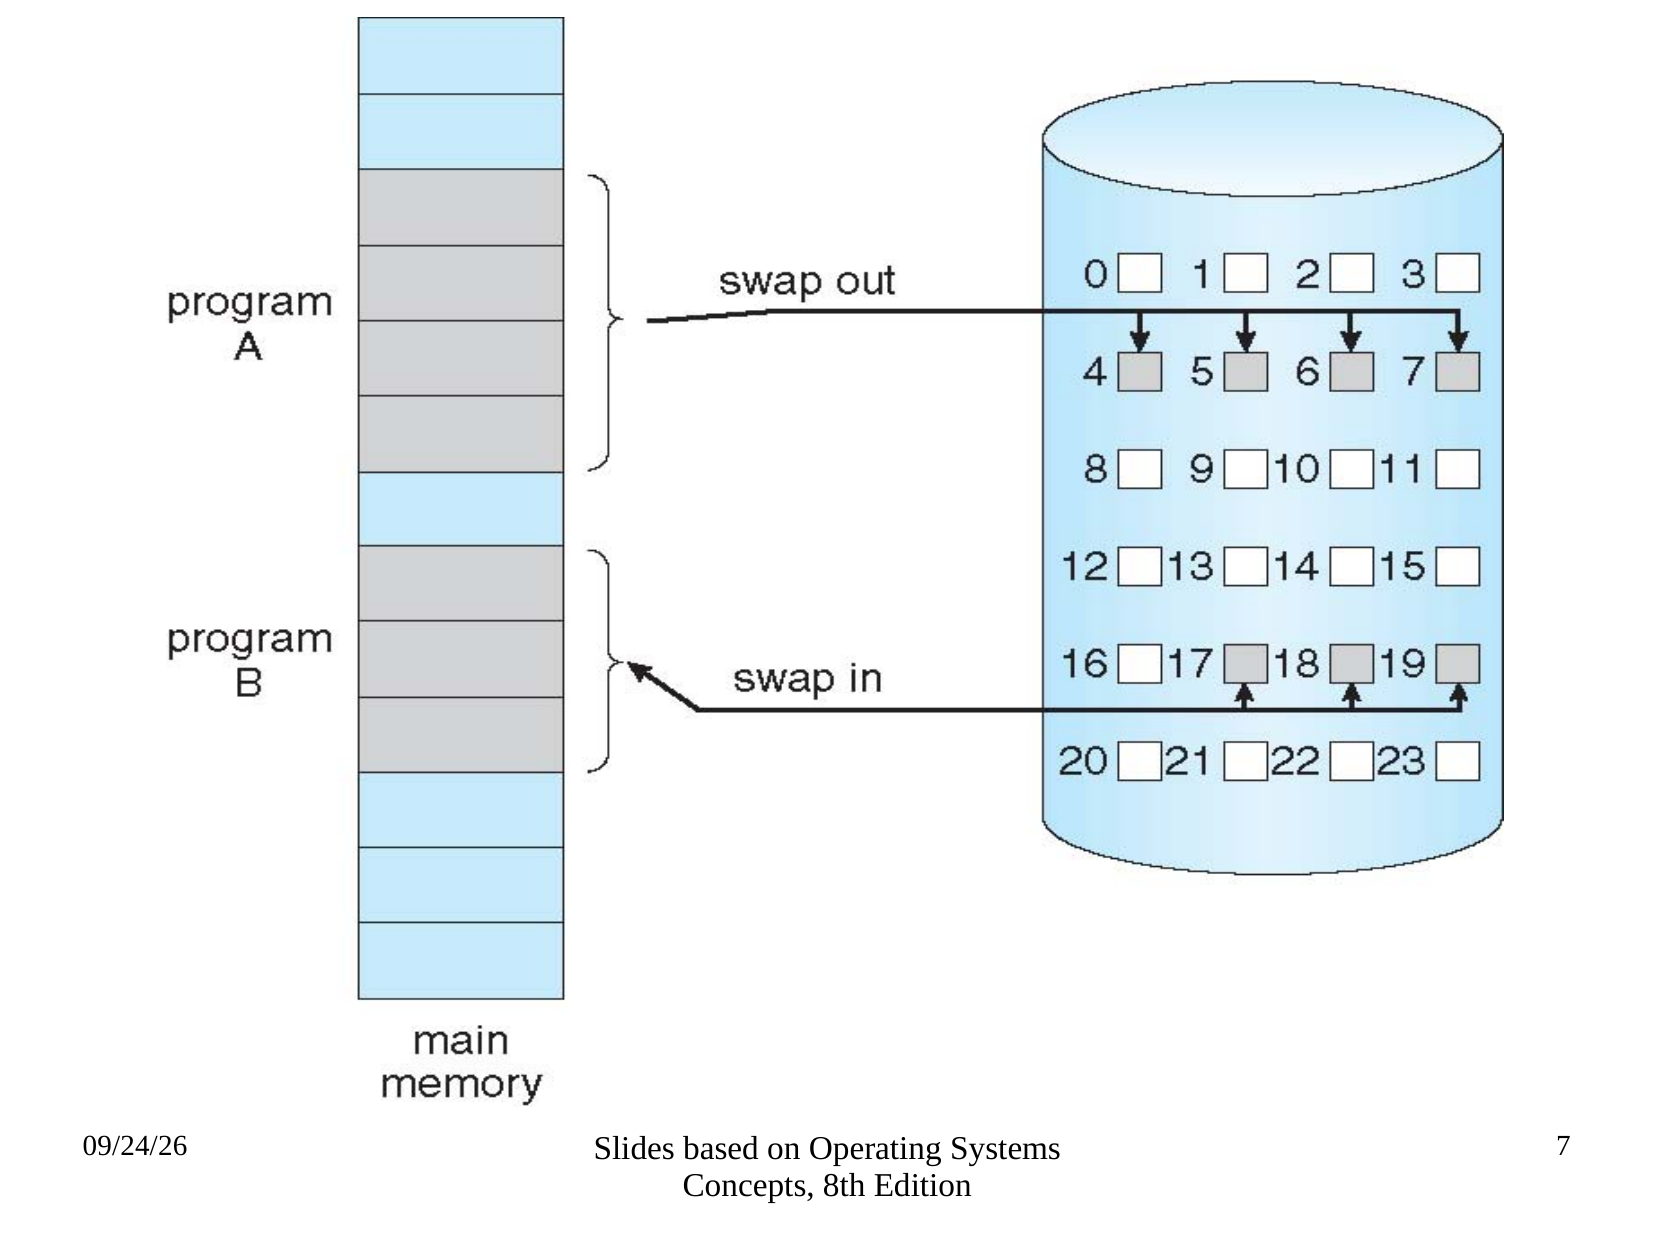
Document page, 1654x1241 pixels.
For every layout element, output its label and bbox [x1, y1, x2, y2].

picture [166, 17, 1504, 1107]
